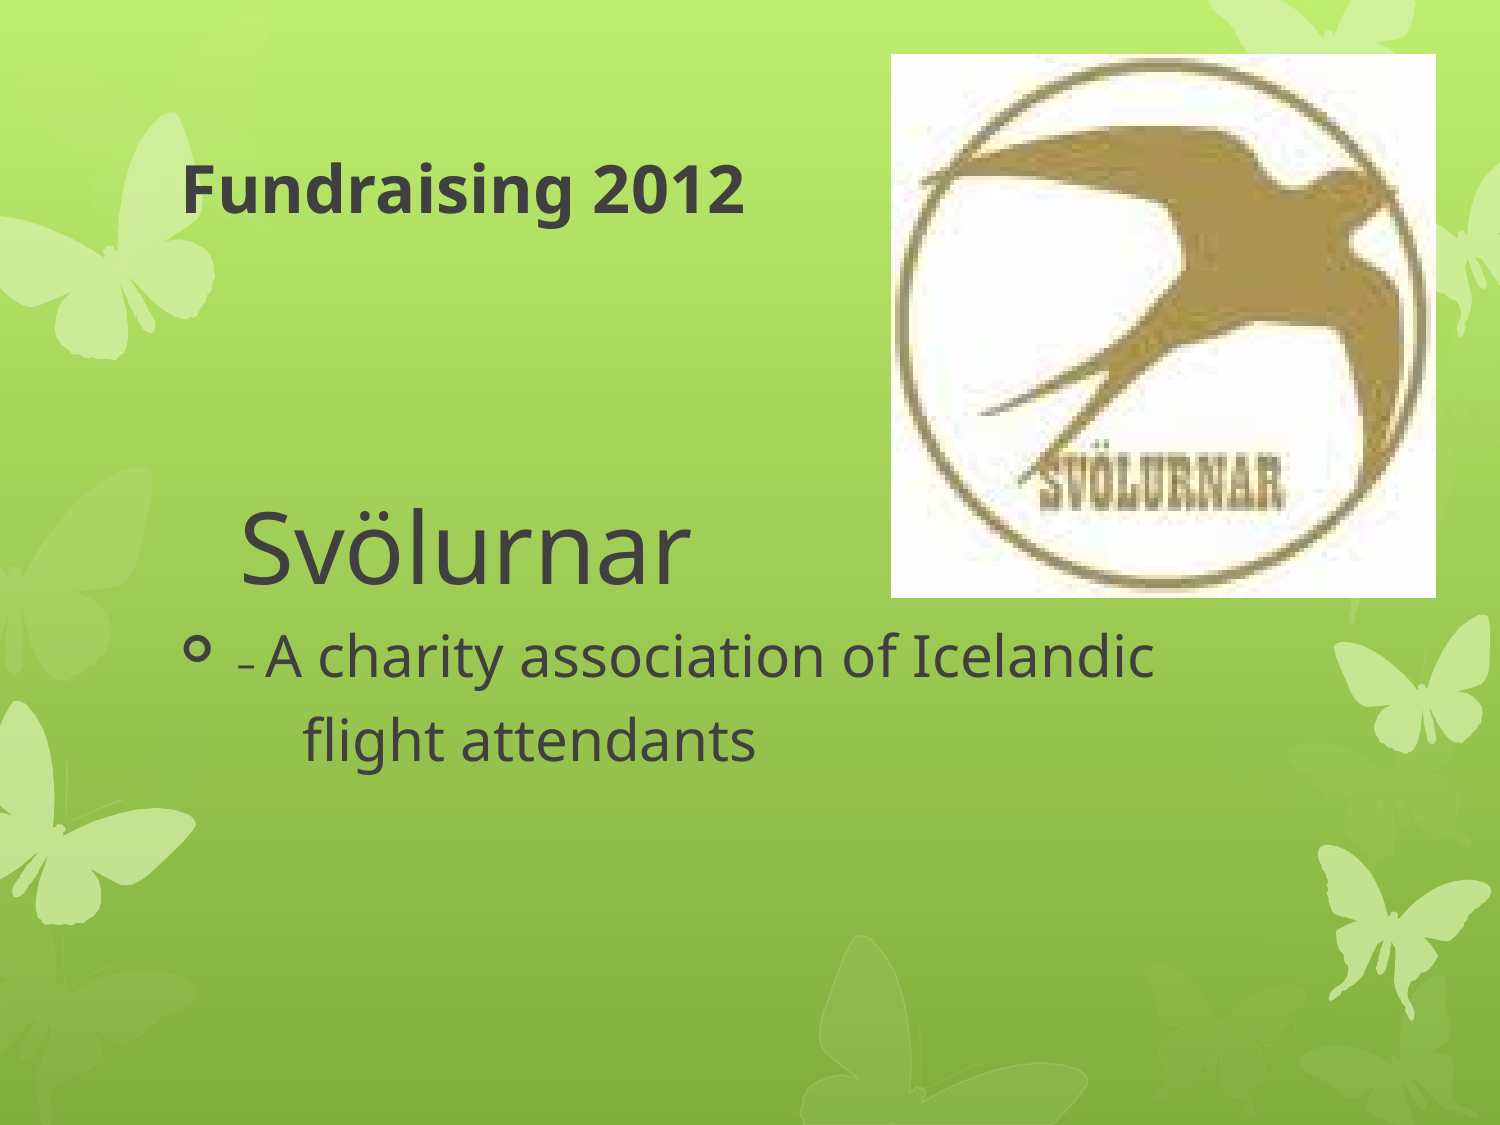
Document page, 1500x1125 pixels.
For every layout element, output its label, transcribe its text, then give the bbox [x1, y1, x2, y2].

list Svölurnar – A charity association of Icelandic flight attendants [165, 296, 1335, 962]
picture [891, 54, 1436, 598]
title Fundraising 2012 [165, 110, 891, 263]
